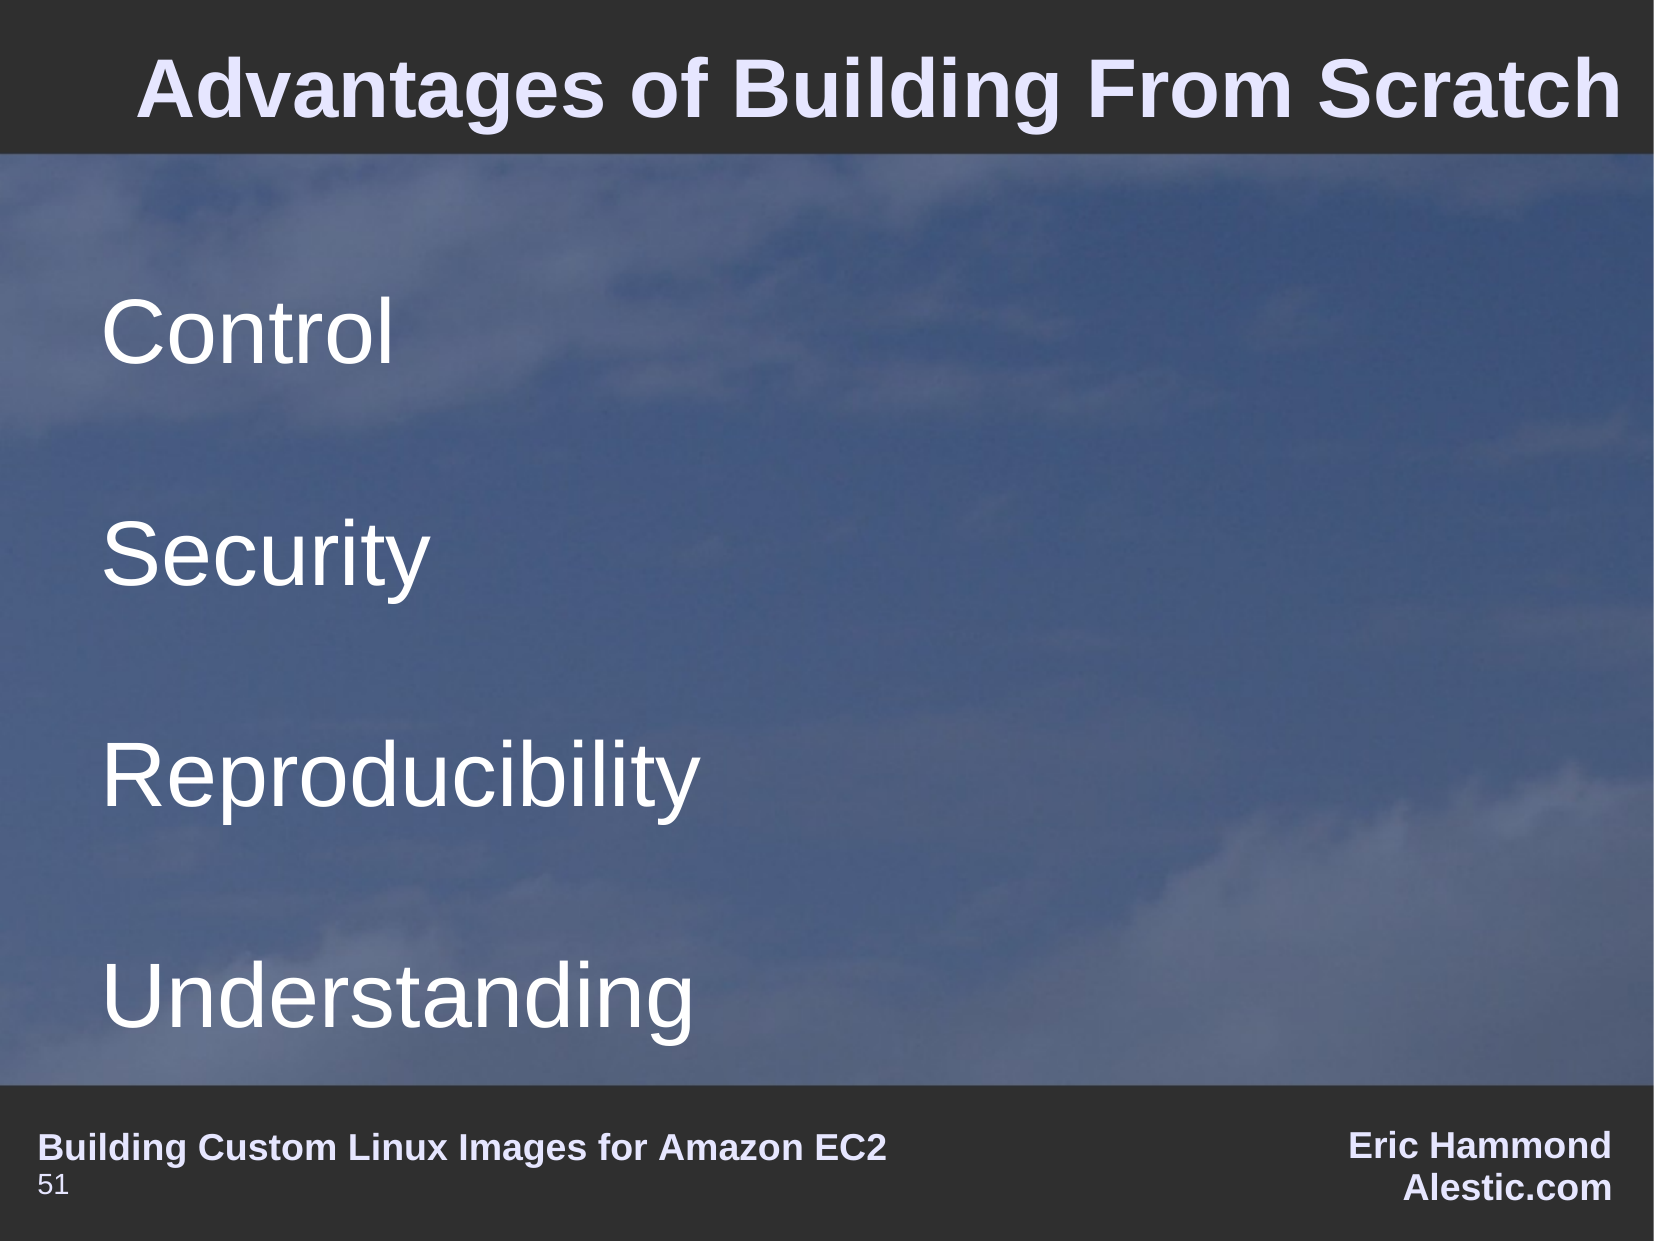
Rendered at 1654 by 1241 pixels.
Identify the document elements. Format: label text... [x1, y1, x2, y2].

title Advantages of Building From Scratch [29, 29, 1625, 148]
picture [0, 0, 1654, 1241]
list Control Security Reproducibility Understanding [29, 177, 1625, 1049]
title Eric Hammond Alestic.com [1299, 1092, 1613, 1241]
